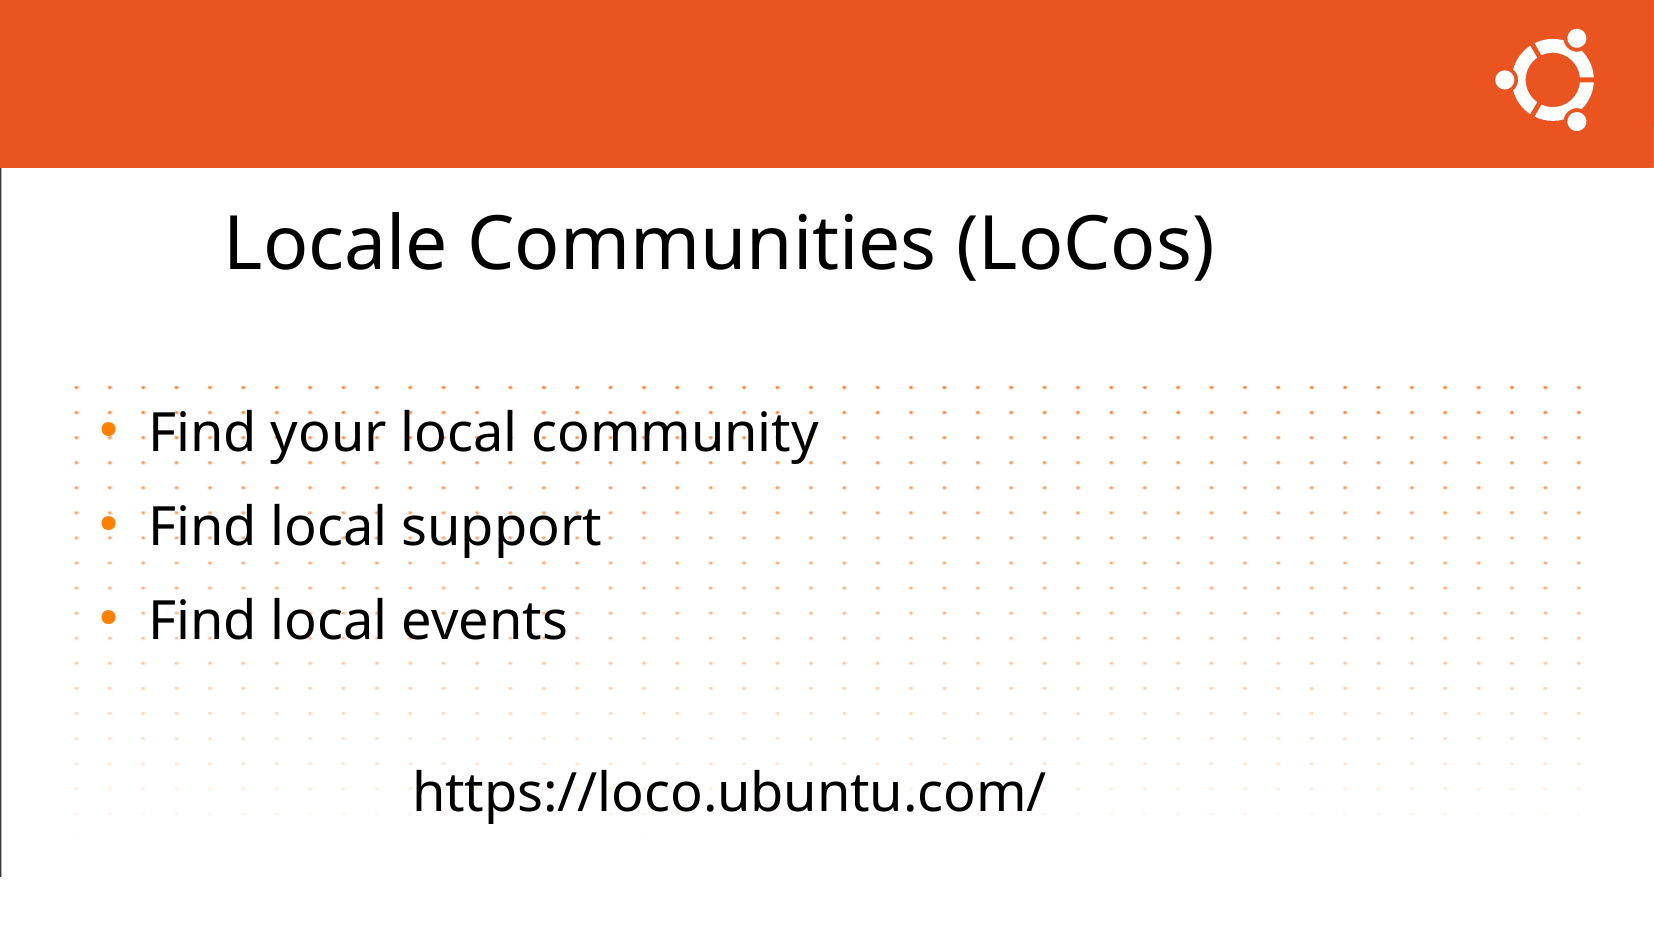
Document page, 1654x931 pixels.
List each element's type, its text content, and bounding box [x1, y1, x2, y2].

picture [0, 0, 1654, 877]
text_box Locale Communities (LoCos) [209, 181, 1479, 299]
list Find your local community Find local support Find local events https://loco.ubuntu.com/ [82, 299, 1577, 832]
